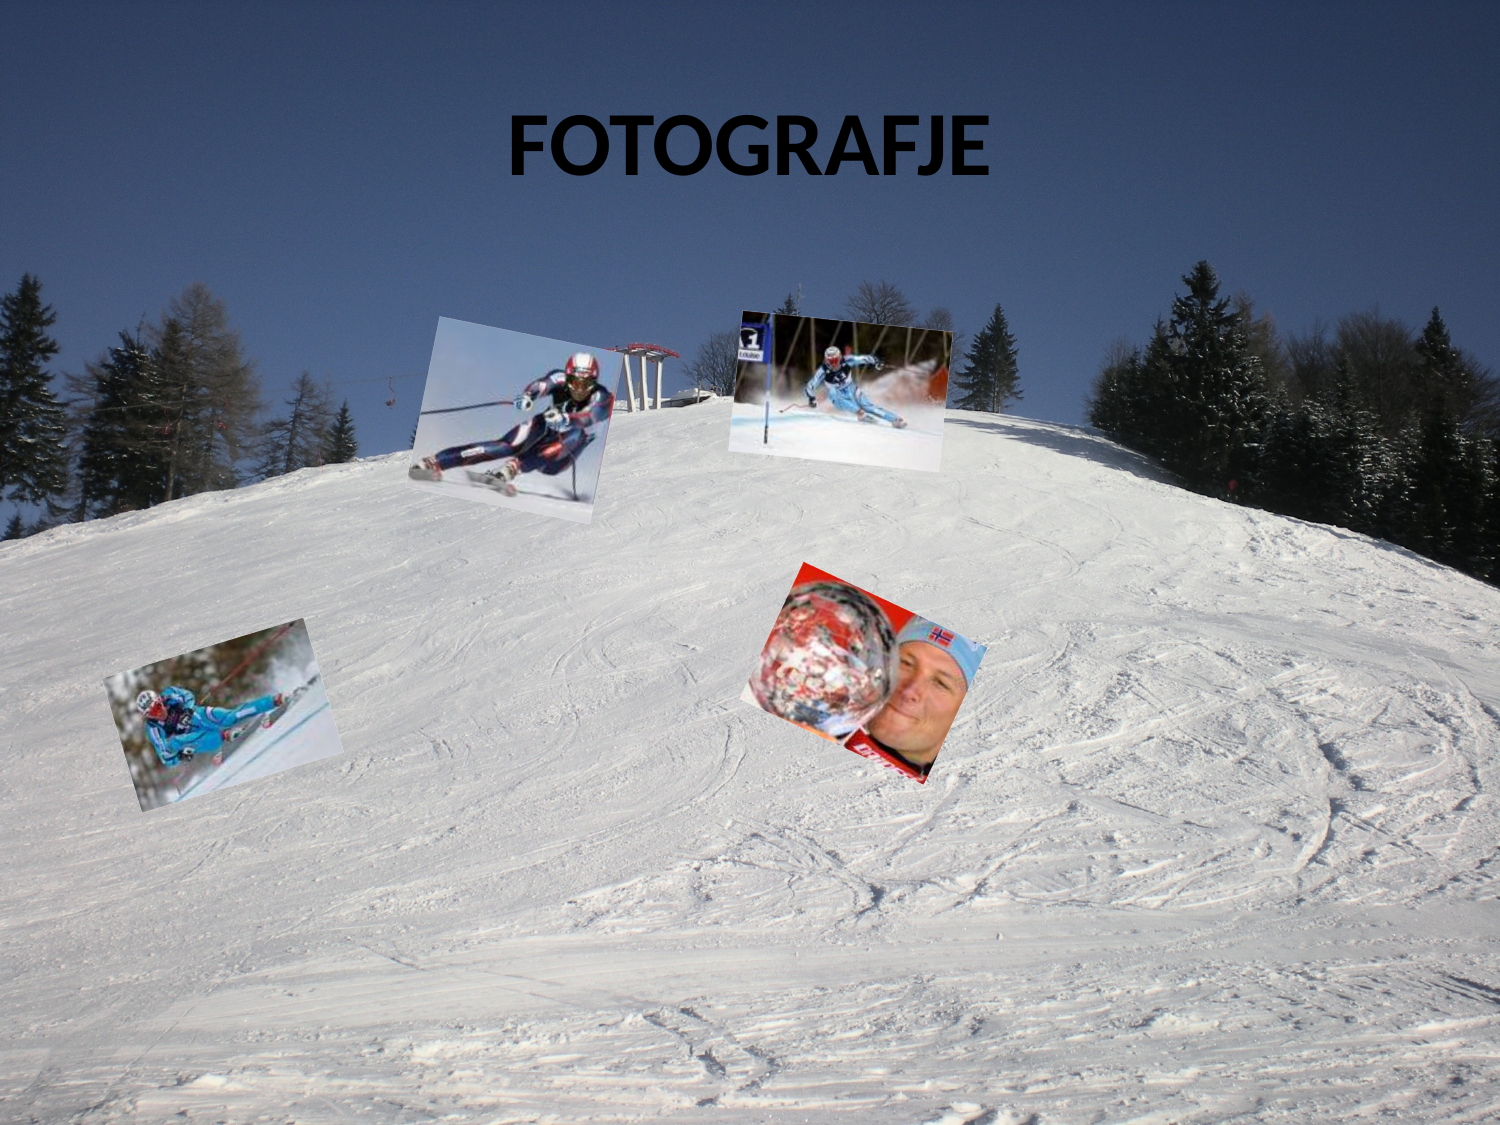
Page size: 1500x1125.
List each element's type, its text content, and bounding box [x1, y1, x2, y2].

picture [0, 0, 1500, 1125]
title FOTOGRAFJE [75, 45, 1425, 233]
